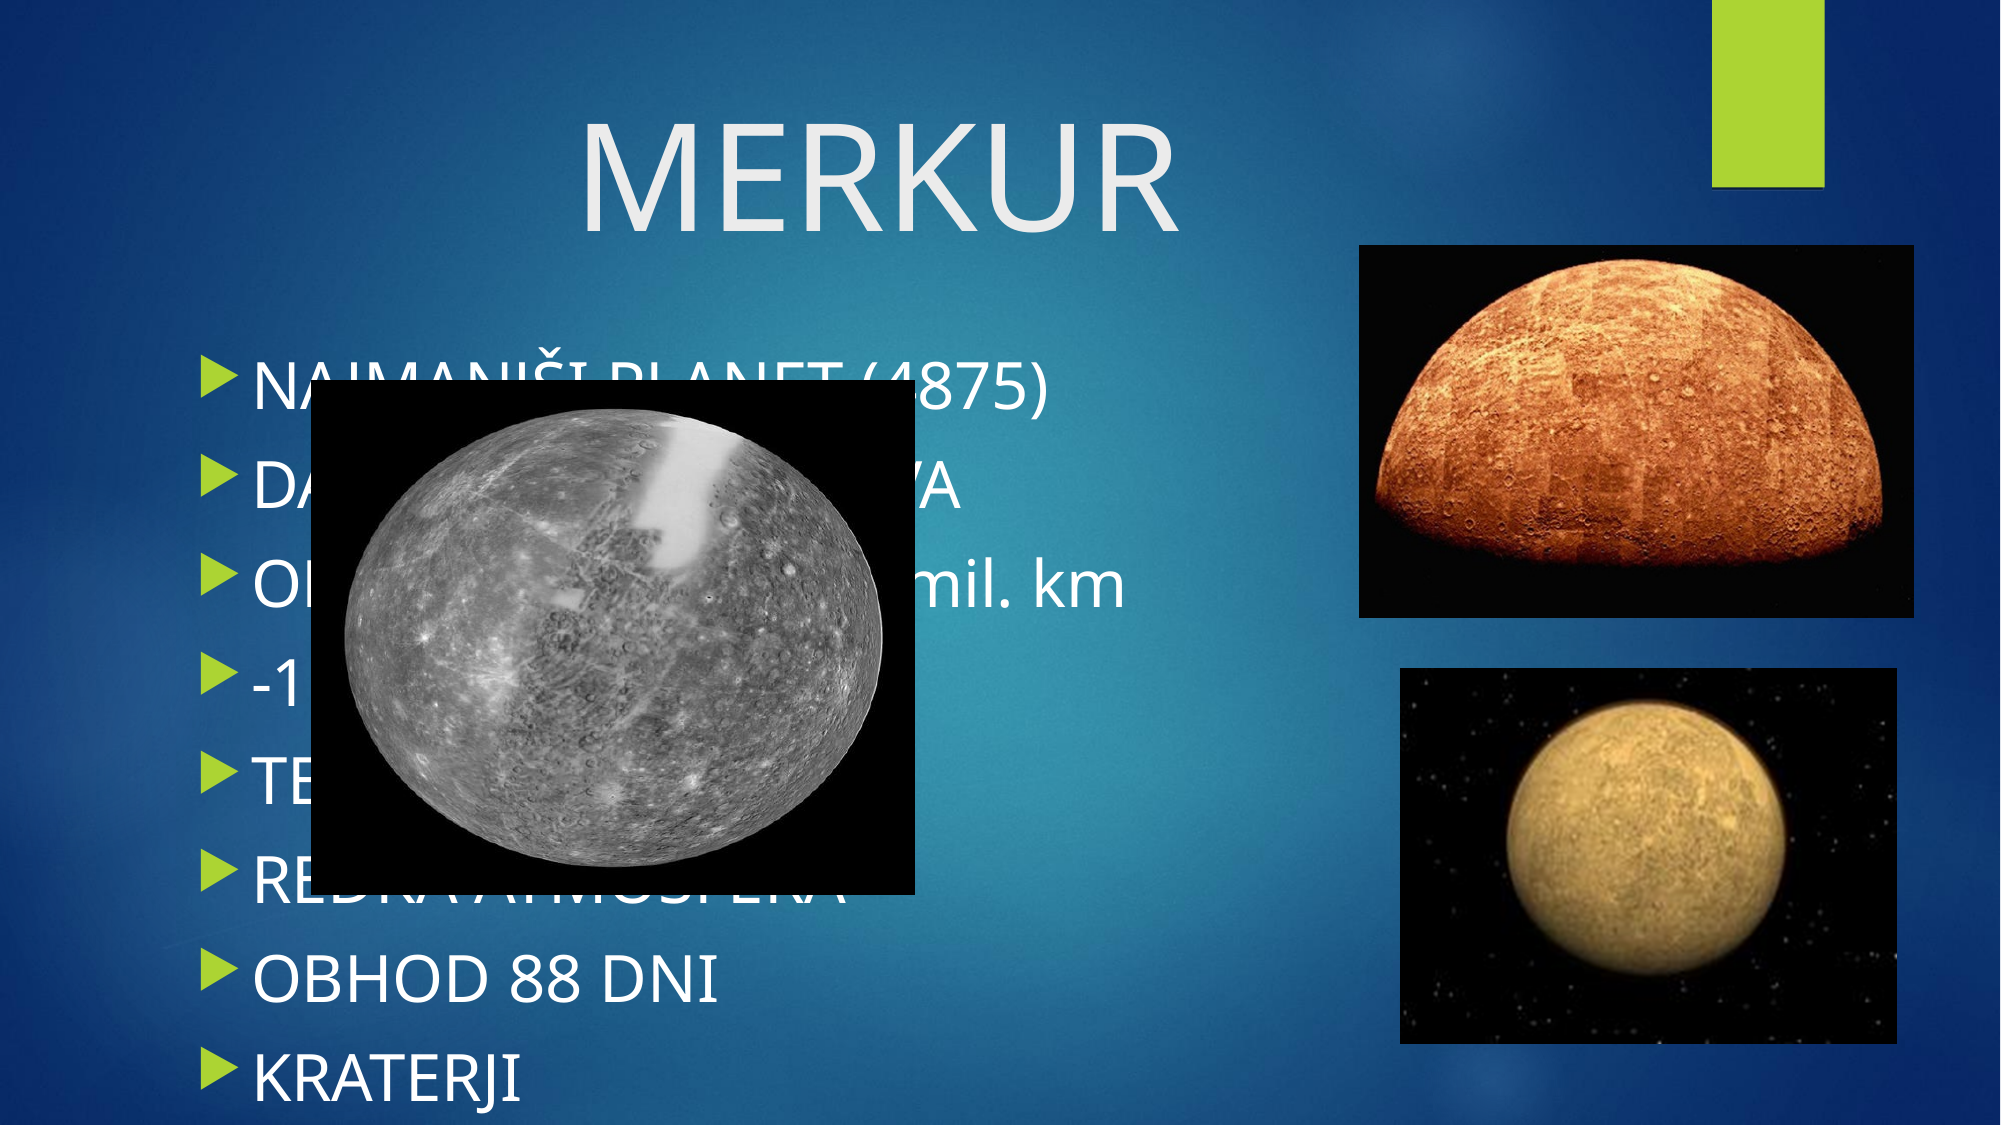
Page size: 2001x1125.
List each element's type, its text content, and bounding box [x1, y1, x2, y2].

list NAJMANJŠI PLANET (4875) DAN TRAJA 57,7 DNEVA ODDALJENOST 46-70 mil. km -180°c-430°c TEŽJE VIDEN REDKA ATMOSFERA OBHOD 88 DNI KRATERJI [181, 336, 1649, 1125]
picture [311, 380, 915, 895]
title MERKUR [106, 74, 1649, 304]
picture [0, 0, 2001, 1125]
